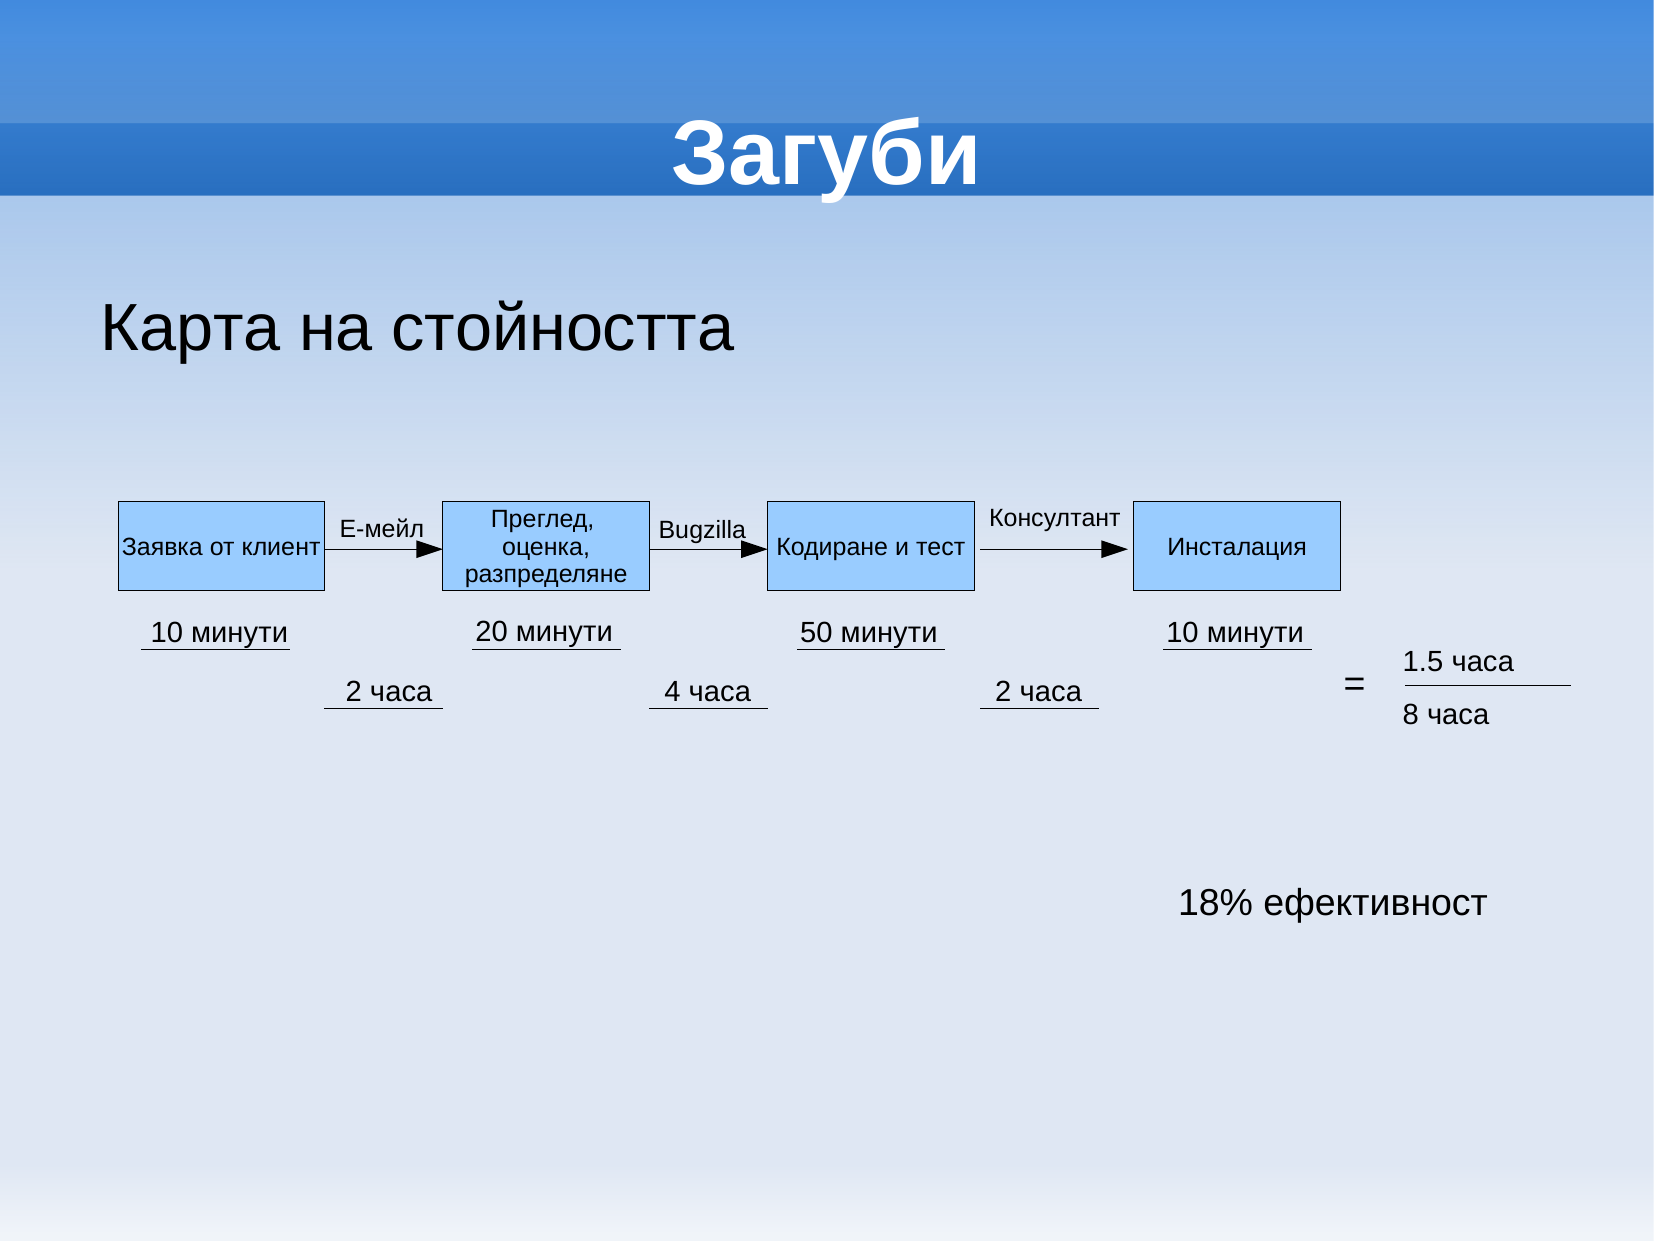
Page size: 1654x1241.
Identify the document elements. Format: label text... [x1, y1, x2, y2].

text_box 4 часа [649, 667, 771, 715]
text_box Bugzilla [643, 507, 765, 551]
list Карта на стойността [82, 290, 1571, 1109]
text_box 1.5 часа [1387, 637, 1542, 686]
picture [0, 0, 1654, 1241]
title Загуби [82, 56, 1571, 250]
text_box 2 часа [330, 667, 453, 716]
text_box 10 минути [1151, 608, 1324, 656]
text_box 10 минути [135, 608, 308, 656]
text_box Е-мейл [324, 507, 444, 551]
text_box Консултант [974, 496, 1140, 539]
text_box Заявка от клиент [118, 501, 325, 591]
text_box Инсталация [1133, 501, 1341, 591]
text_box 50 минути [785, 608, 957, 656]
text_box Преглед, оценка, разпределяне [442, 501, 650, 591]
text_box 2 часа [980, 667, 1102, 716]
text_box = [1328, 655, 1387, 713]
text_box Кодиране и тест [767, 501, 975, 591]
text_box 8 часа [1387, 690, 1518, 739]
text_box 18% ефективност [1163, 874, 1510, 931]
text_box 20 минути [460, 607, 633, 656]
